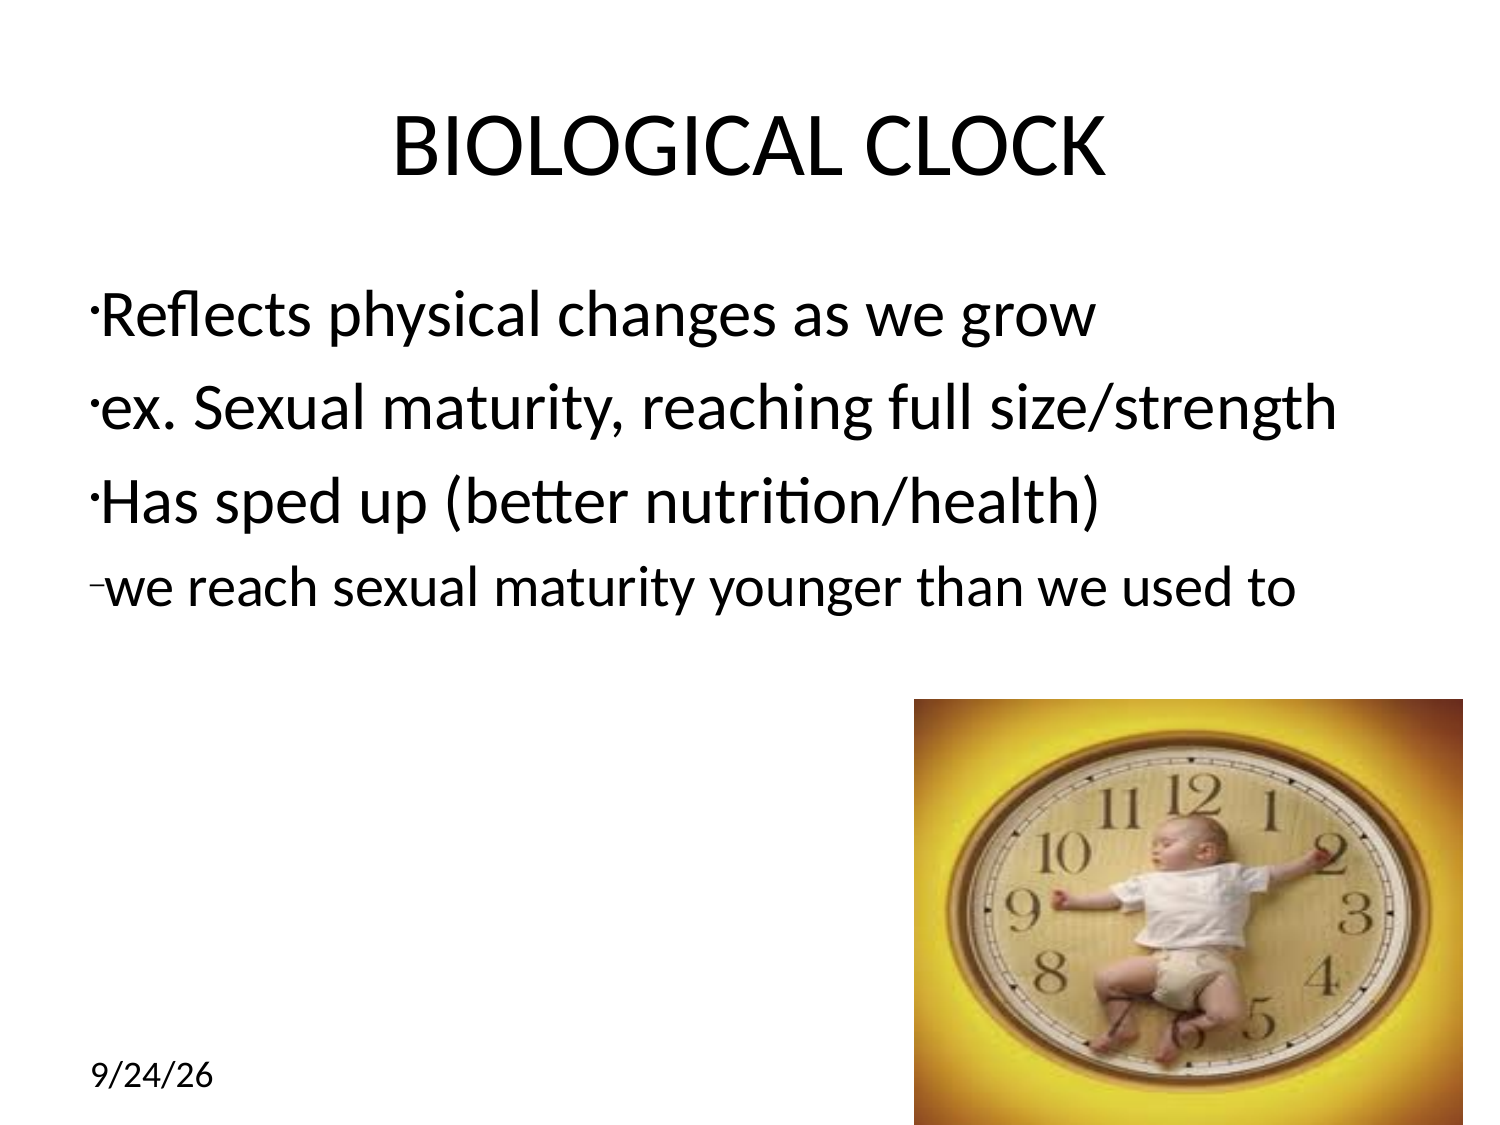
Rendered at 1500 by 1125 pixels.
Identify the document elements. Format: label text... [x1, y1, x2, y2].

title BIOLOGICAL CLOCK [75, 45, 1425, 233]
list Reflects physical changes as we grow ex. Sexual maturity, reaching full size/strength Has sped up (better nutrition/health) we reach sexual maturity younger than we used to [75, 262, 1425, 1005]
picture [914, 699, 1463, 1125]
text_box 11/5/2020 [75, 1042, 425, 1103]
